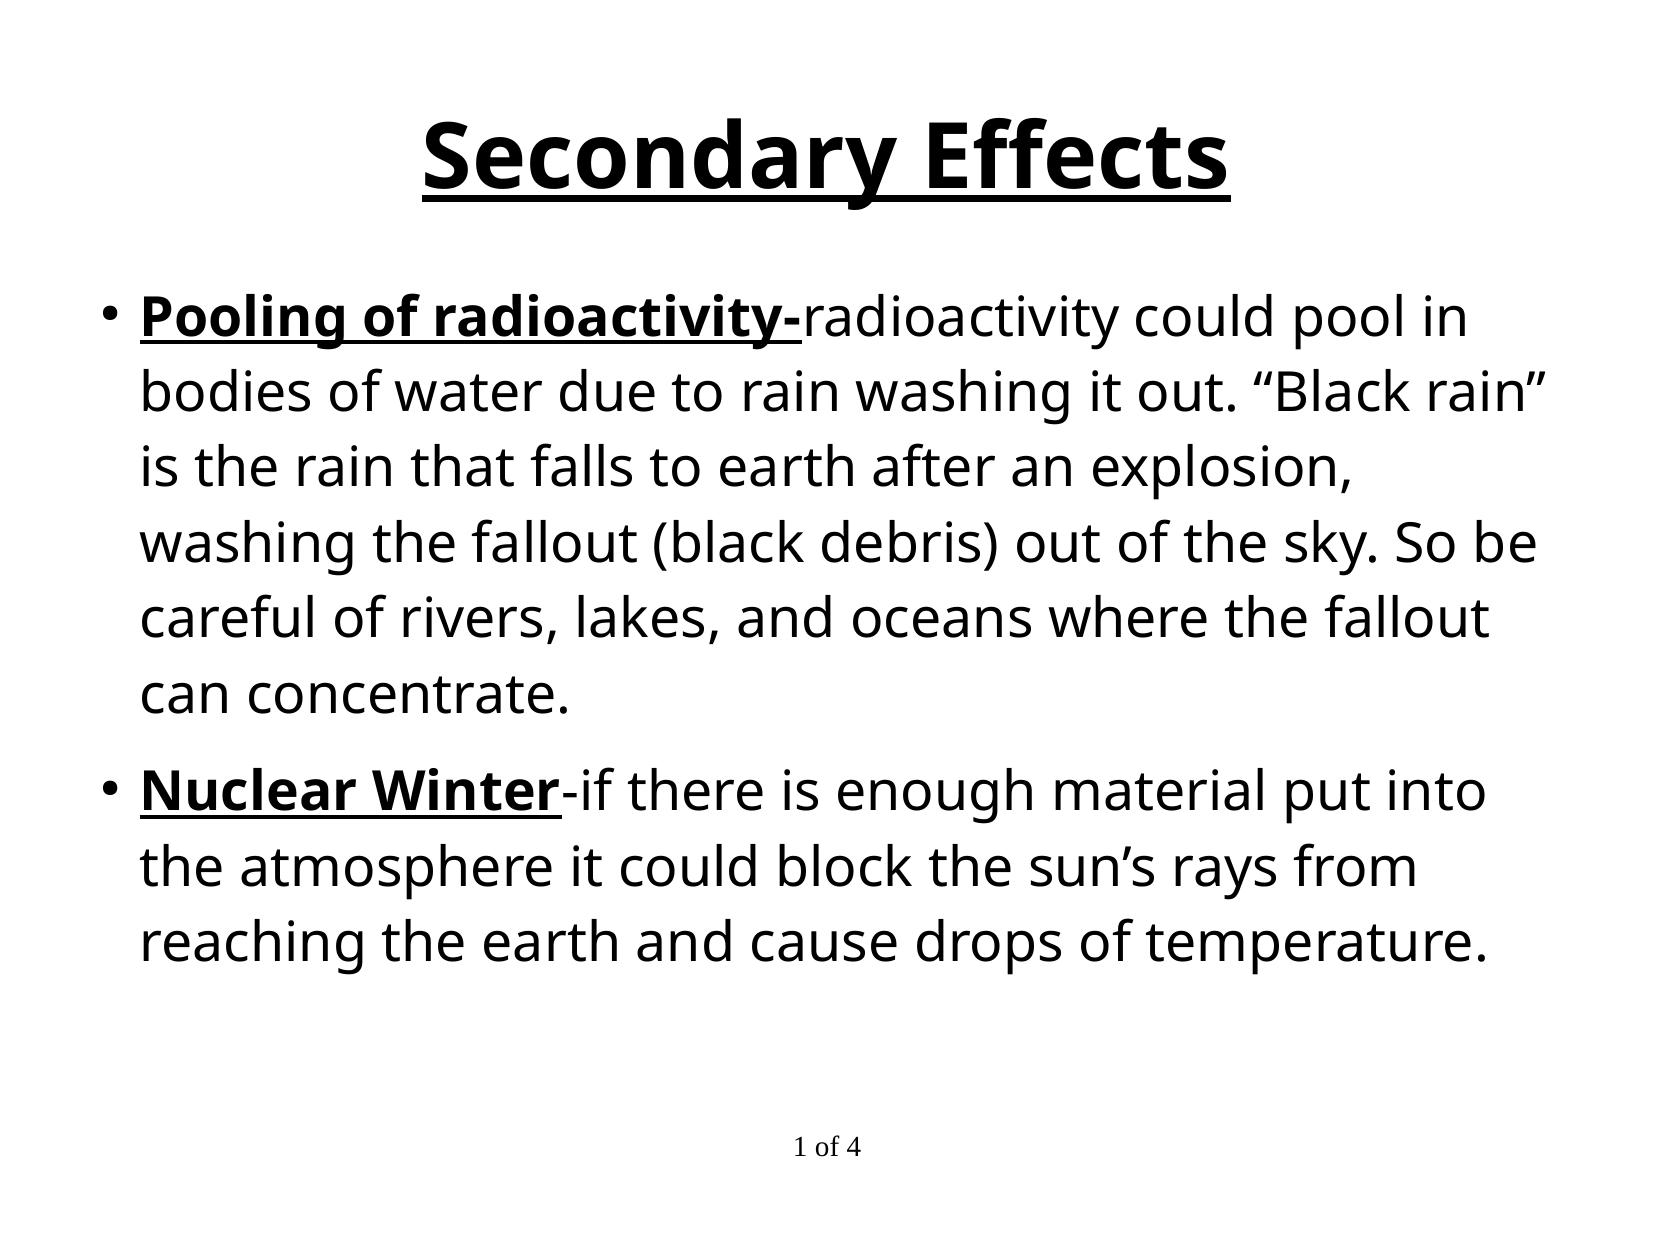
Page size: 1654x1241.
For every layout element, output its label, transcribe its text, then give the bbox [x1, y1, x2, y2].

title Secondary Effects [82, 49, 1571, 257]
list Pooling of radioactivity-radioactivity could pool in bodies of water due to rain washing it out. “Black rain” is the rain that falls to earth after an explosion, washing the fallout (black debris) out of the sky. So be careful of rivers, lakes, and oceans where the fallout can concentrate. Nuclear Winter-if there is enough material put into the atmosphere it could block the sun’s rays from reaching the earth and cause drops of temperature. [87, 276, 1575, 997]
